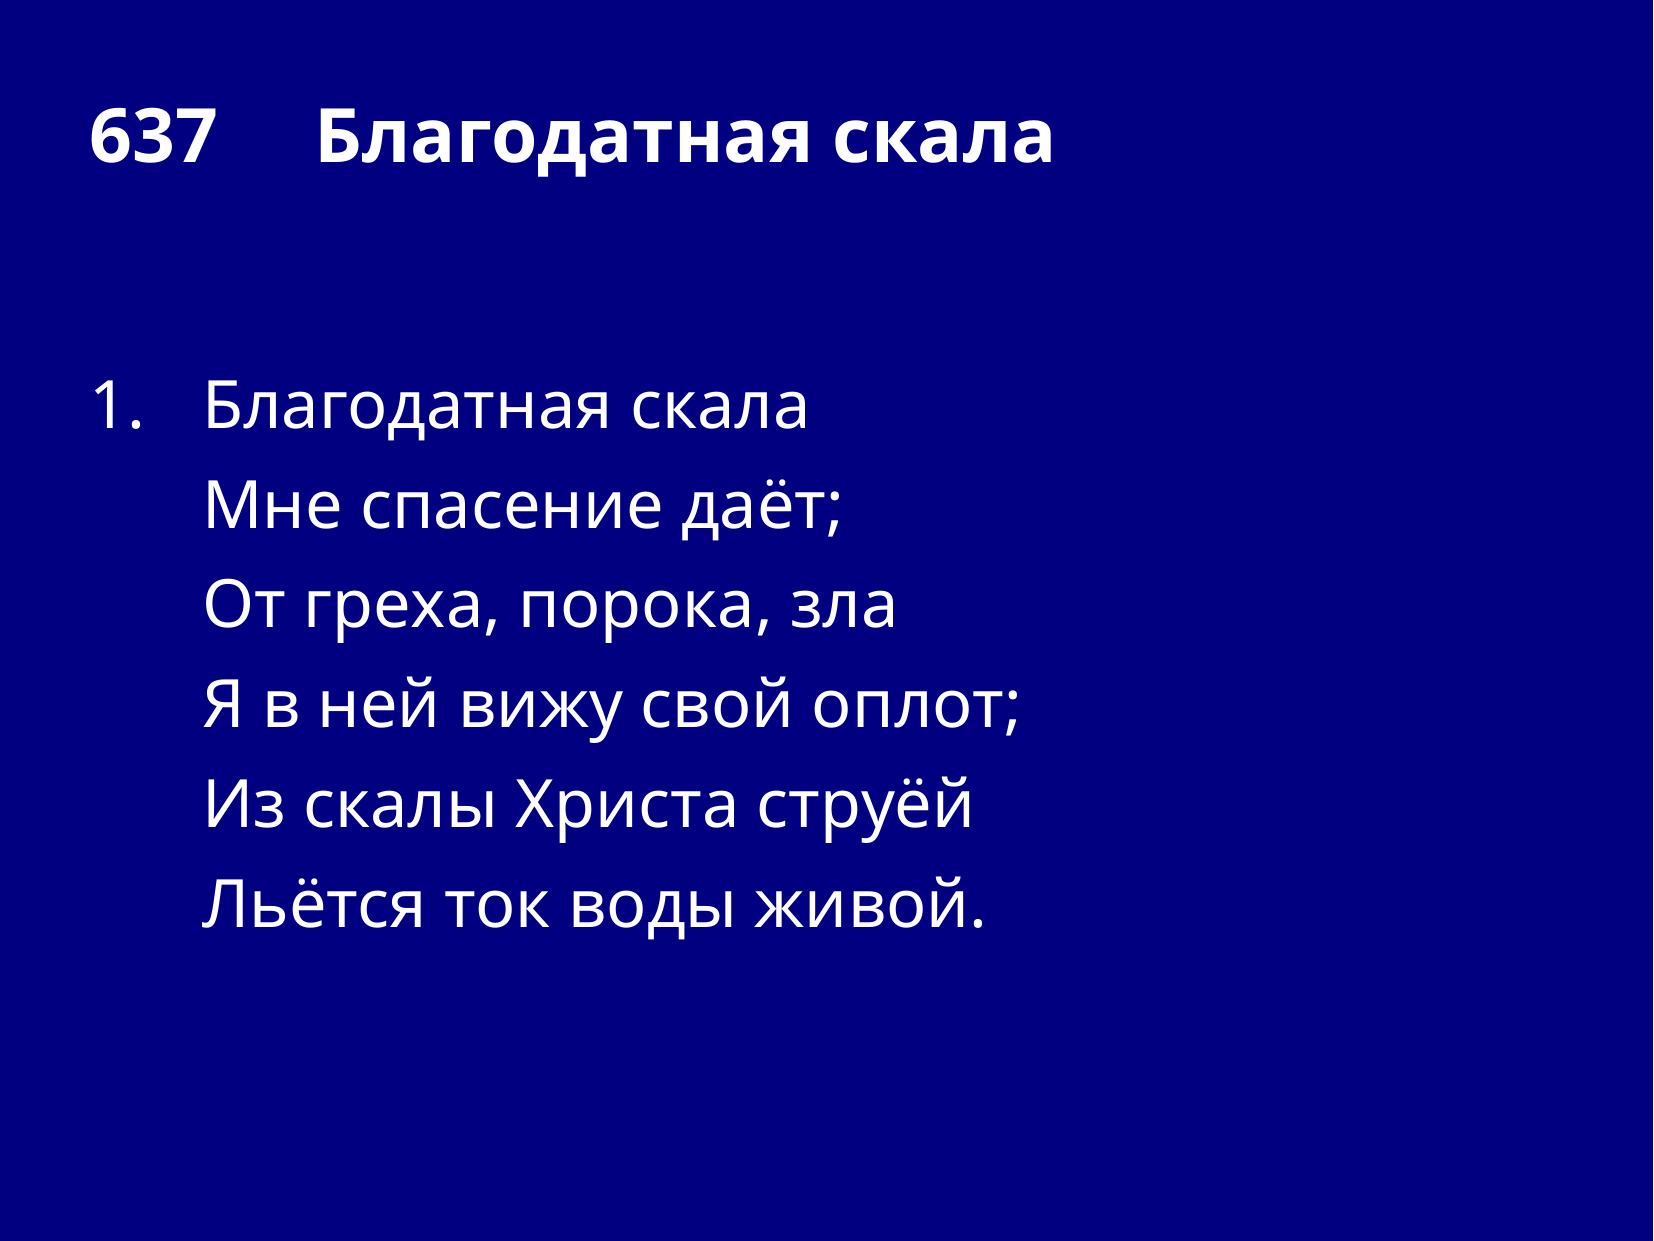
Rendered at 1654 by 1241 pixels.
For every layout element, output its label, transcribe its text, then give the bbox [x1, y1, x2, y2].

text_box 637 Благодатная скала [75, 75, 1576, 188]
text_box 1. Благодатная скала Мне спасение даёт; От греха, порока, зла Я в ней вижу свой оплот; Из скалы Христа струёй Льётся ток воды живой. [75, 188, 1576, 1163]
